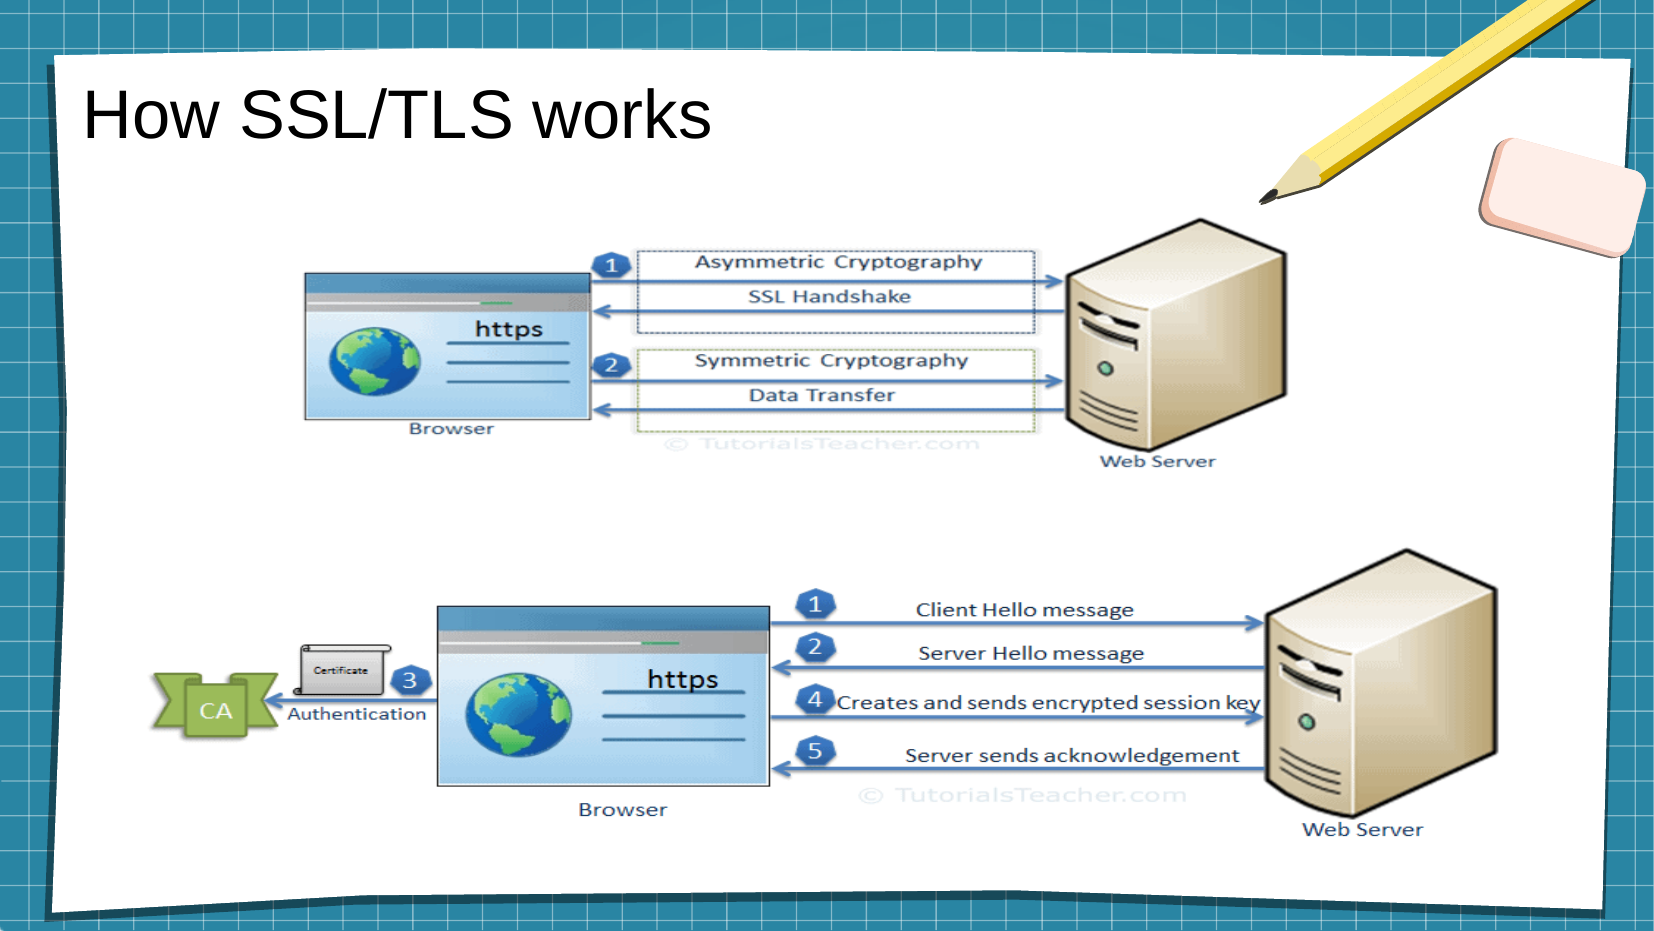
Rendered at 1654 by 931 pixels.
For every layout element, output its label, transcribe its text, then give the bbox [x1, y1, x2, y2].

picture [295, 213, 1295, 473]
picture [142, 540, 1506, 842]
title How SSL/TLS works [82, 37, 1571, 193]
